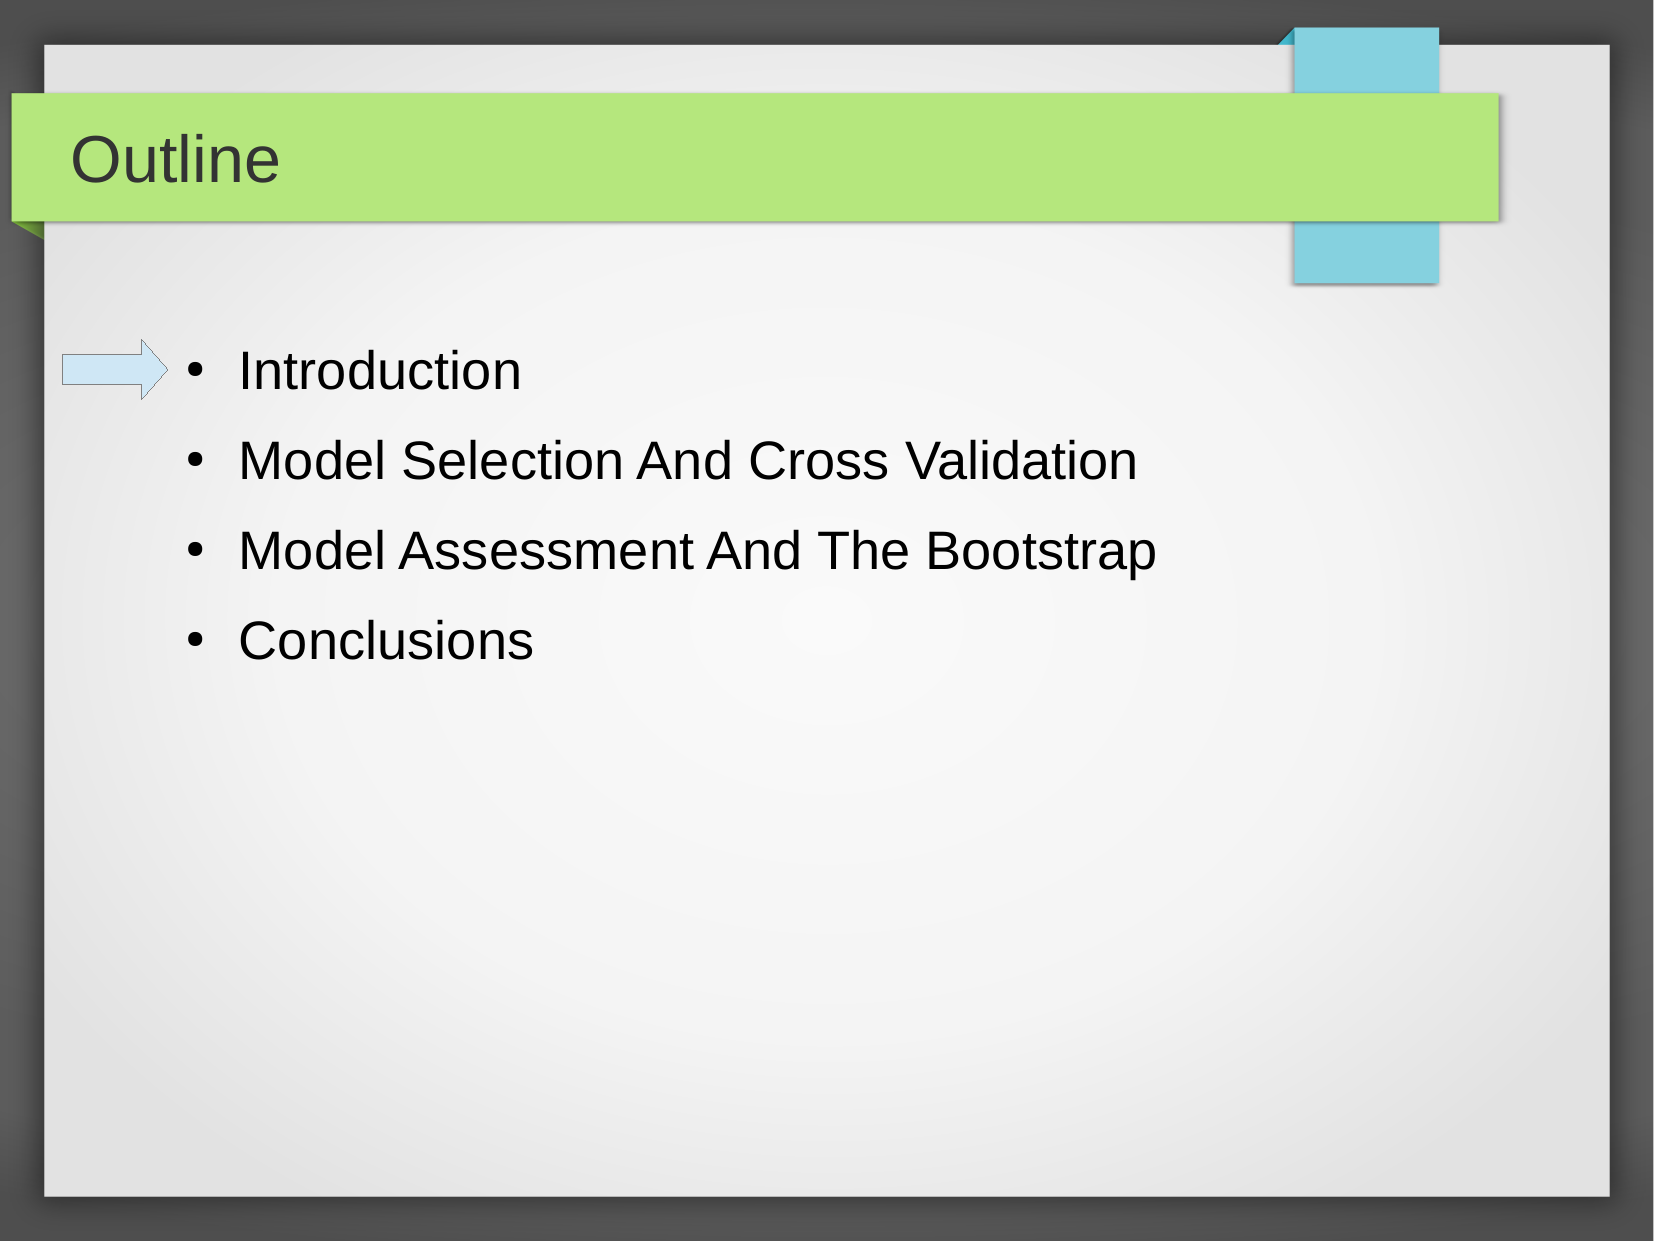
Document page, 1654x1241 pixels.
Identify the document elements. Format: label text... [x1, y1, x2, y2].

list Introduction Model Selection And Cross Validation Model Assessment And The Bootstrap Conclusions [167, 340, 1623, 1060]
picture [0, 0, 1654, 1241]
text_box [62, 339, 168, 400]
title Outline [70, 106, 1229, 213]
